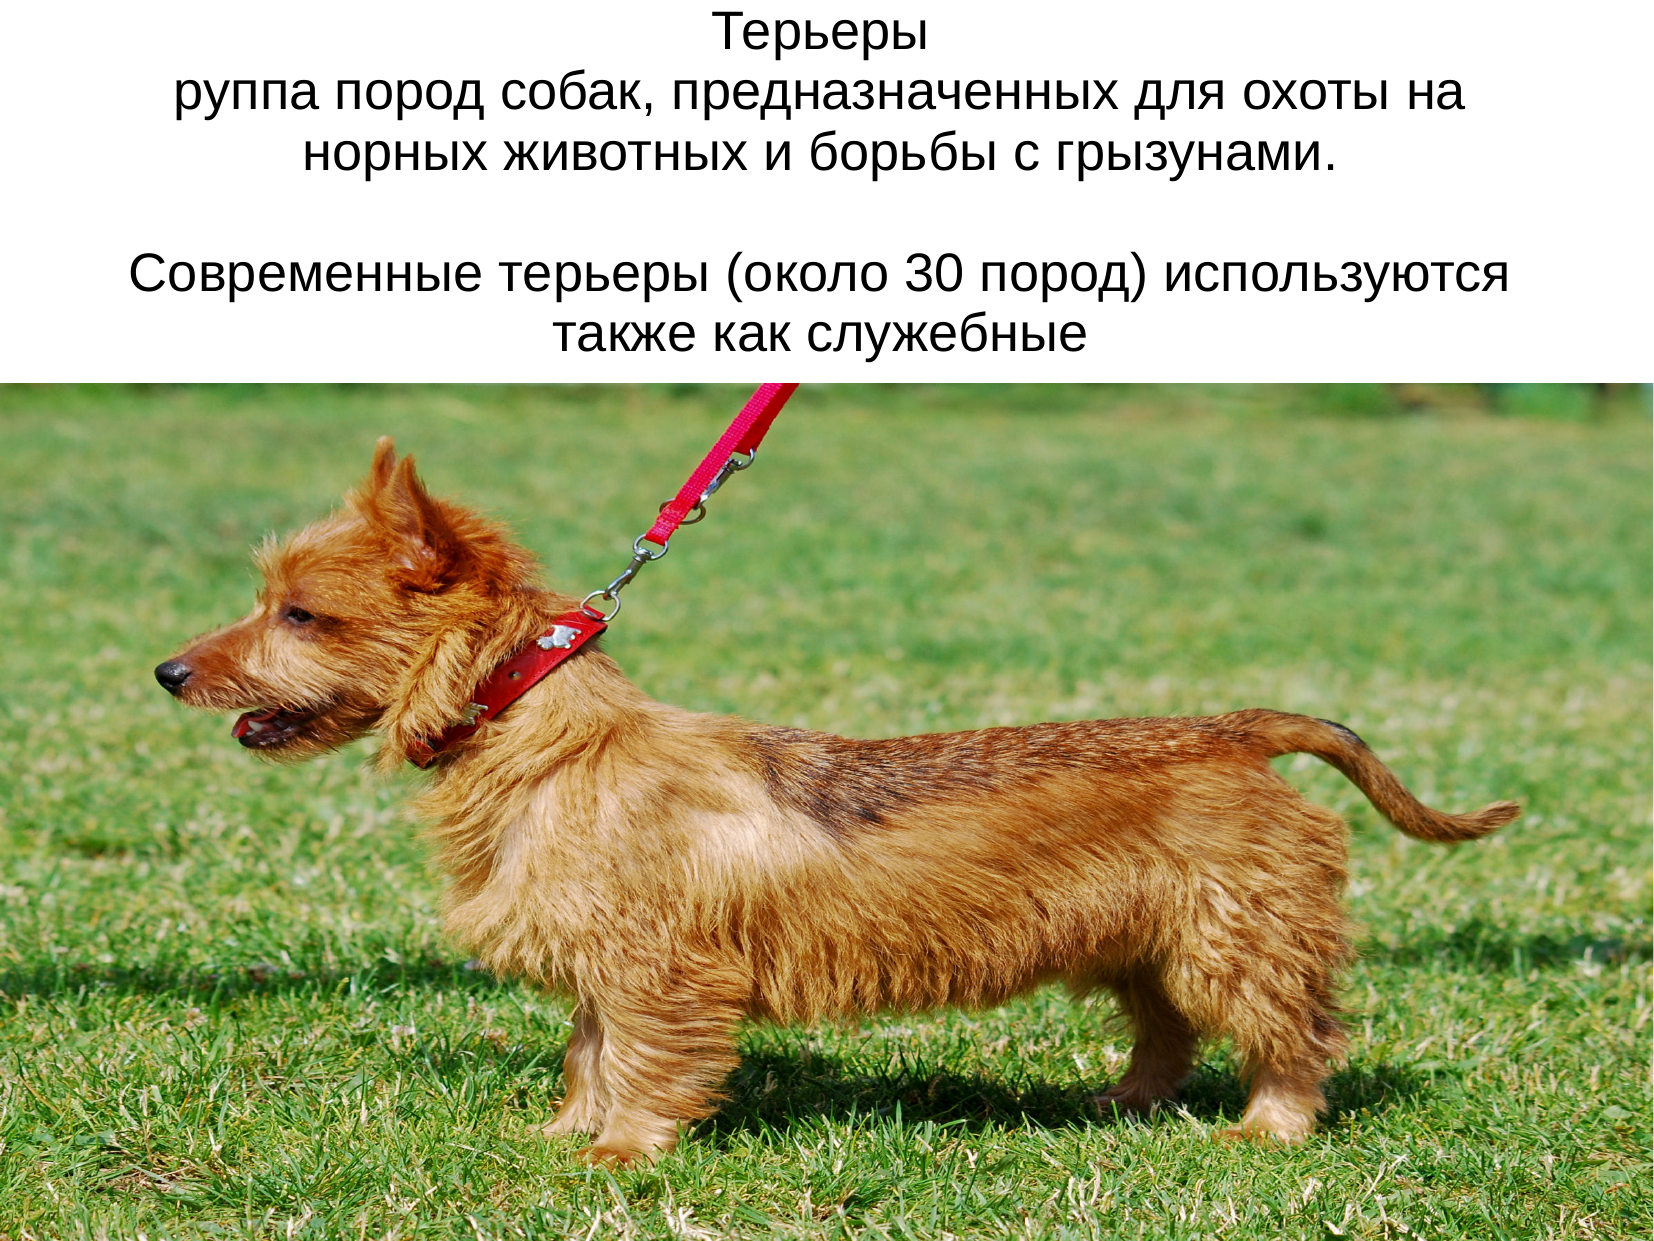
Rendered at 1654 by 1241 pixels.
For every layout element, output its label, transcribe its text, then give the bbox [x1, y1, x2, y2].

title Терьеры руппа пород собак, предназначенных для охоты на норных животных и борьбы с грызунами. Современные терьеры (около 30 пород) используются также как служебные [76, 0, 1565, 364]
picture [0, 383, 1654, 1241]
